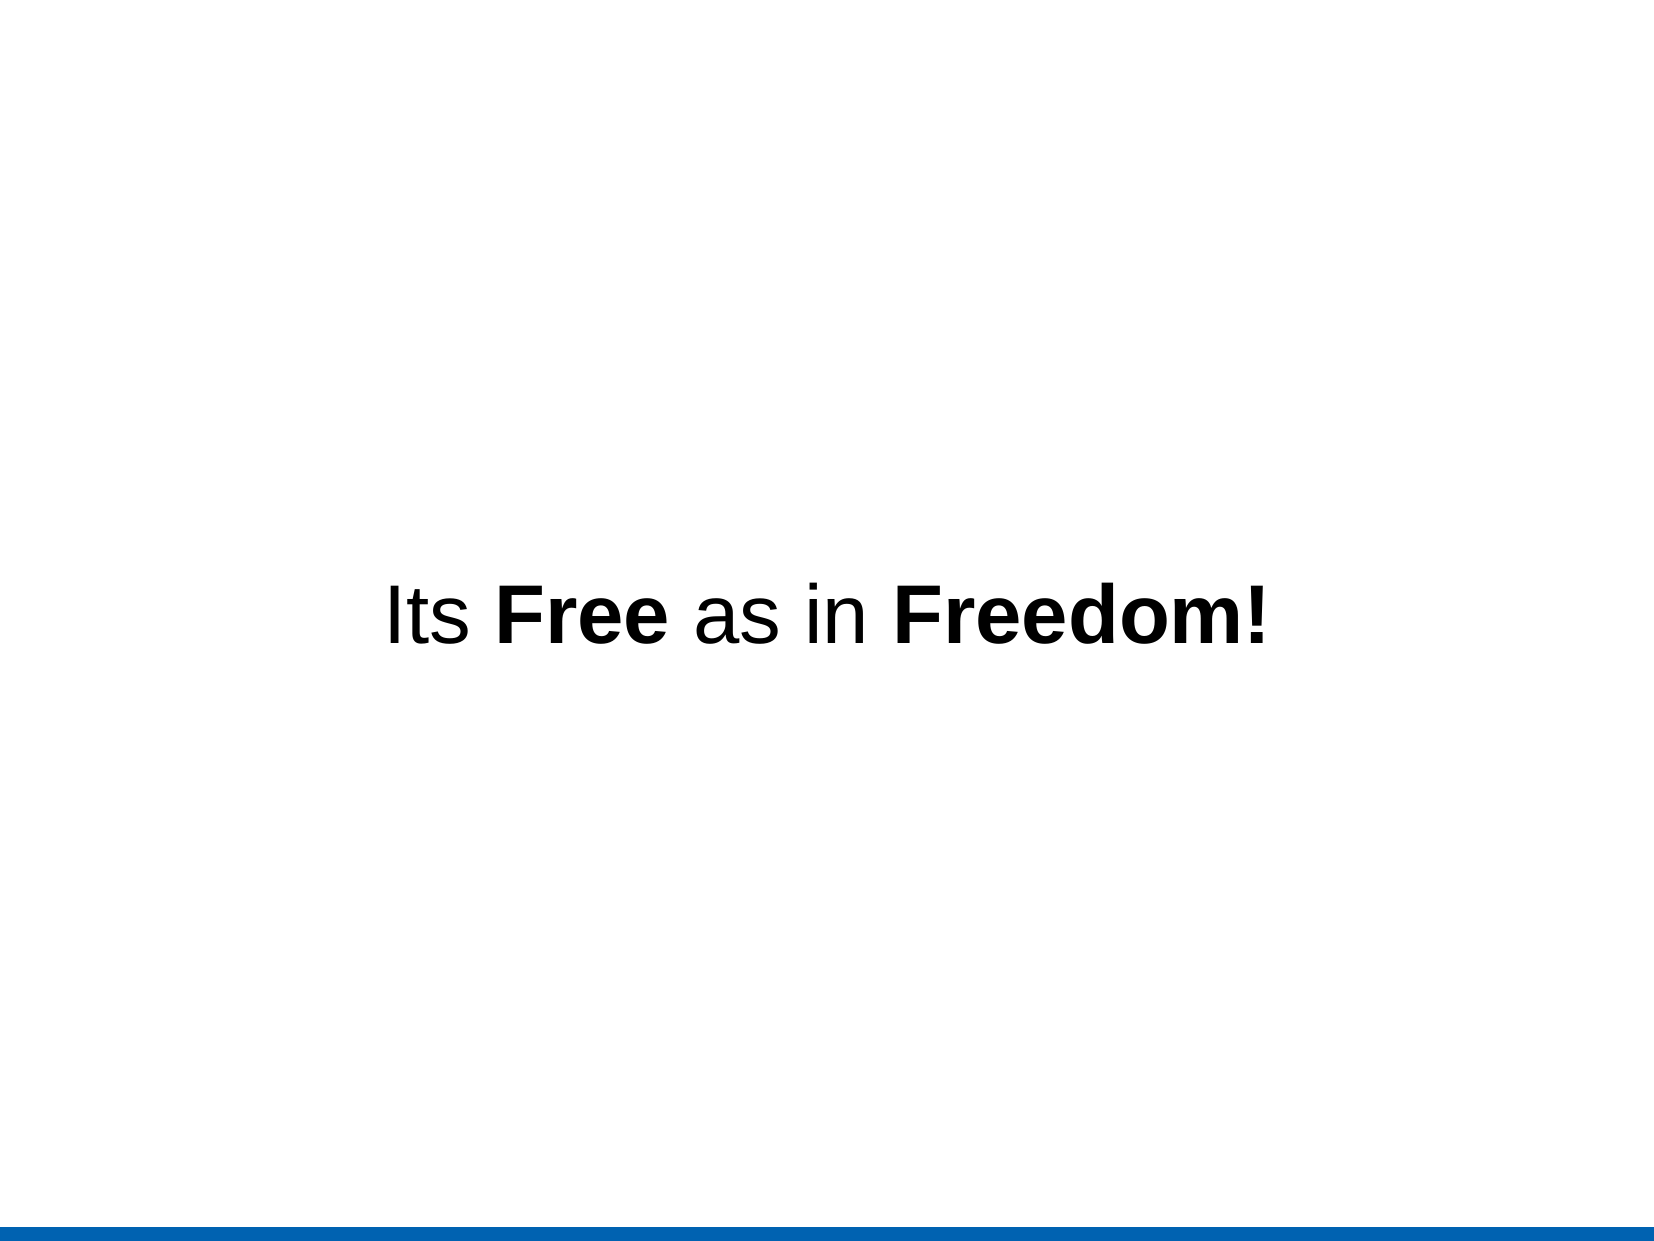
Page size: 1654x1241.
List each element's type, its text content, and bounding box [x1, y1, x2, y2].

subtitle Its Free as in Freedom! [121, 112, 1534, 1117]
